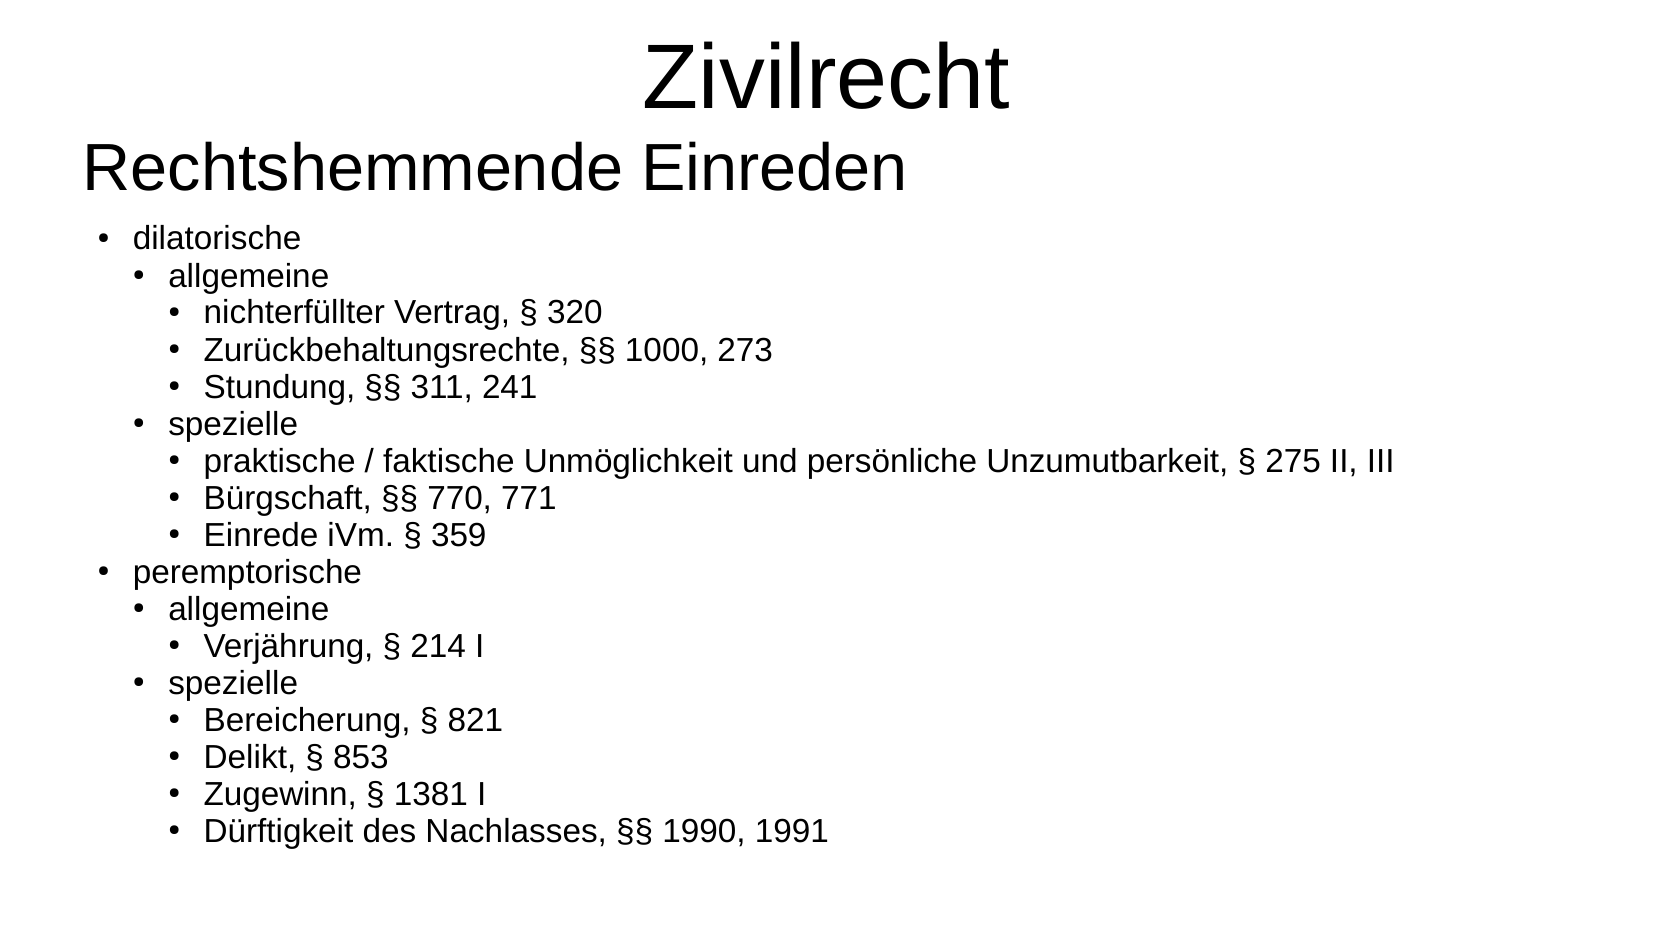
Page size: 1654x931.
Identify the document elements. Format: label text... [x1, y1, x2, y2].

text_box dilatorische allgemeine nichterfüllter Vertrag, § 320 Zurückbehaltungsrechte, §§ 1000, 273 Stundung, §§ 311, 241 spezielle praktische / faktische Unmöglichkeit und persönliche Unzumutbarkeit, § 275 II, III Bürgschaft, §§ 770, 771 Einrede iVm. § 359 peremptorische allgemeine Verjährung, § 214 I spezielle Bereicherung, § 821 Delikt, § 853 Zugewinn, § 1381 I Dürftigkeit des Nachlasses, §§ 1990, 1991 [82, 212, 1571, 857]
title Zivilrecht [82, 23, 1571, 129]
list Rechtshemmende Einreden [82, 129, 1571, 212]
